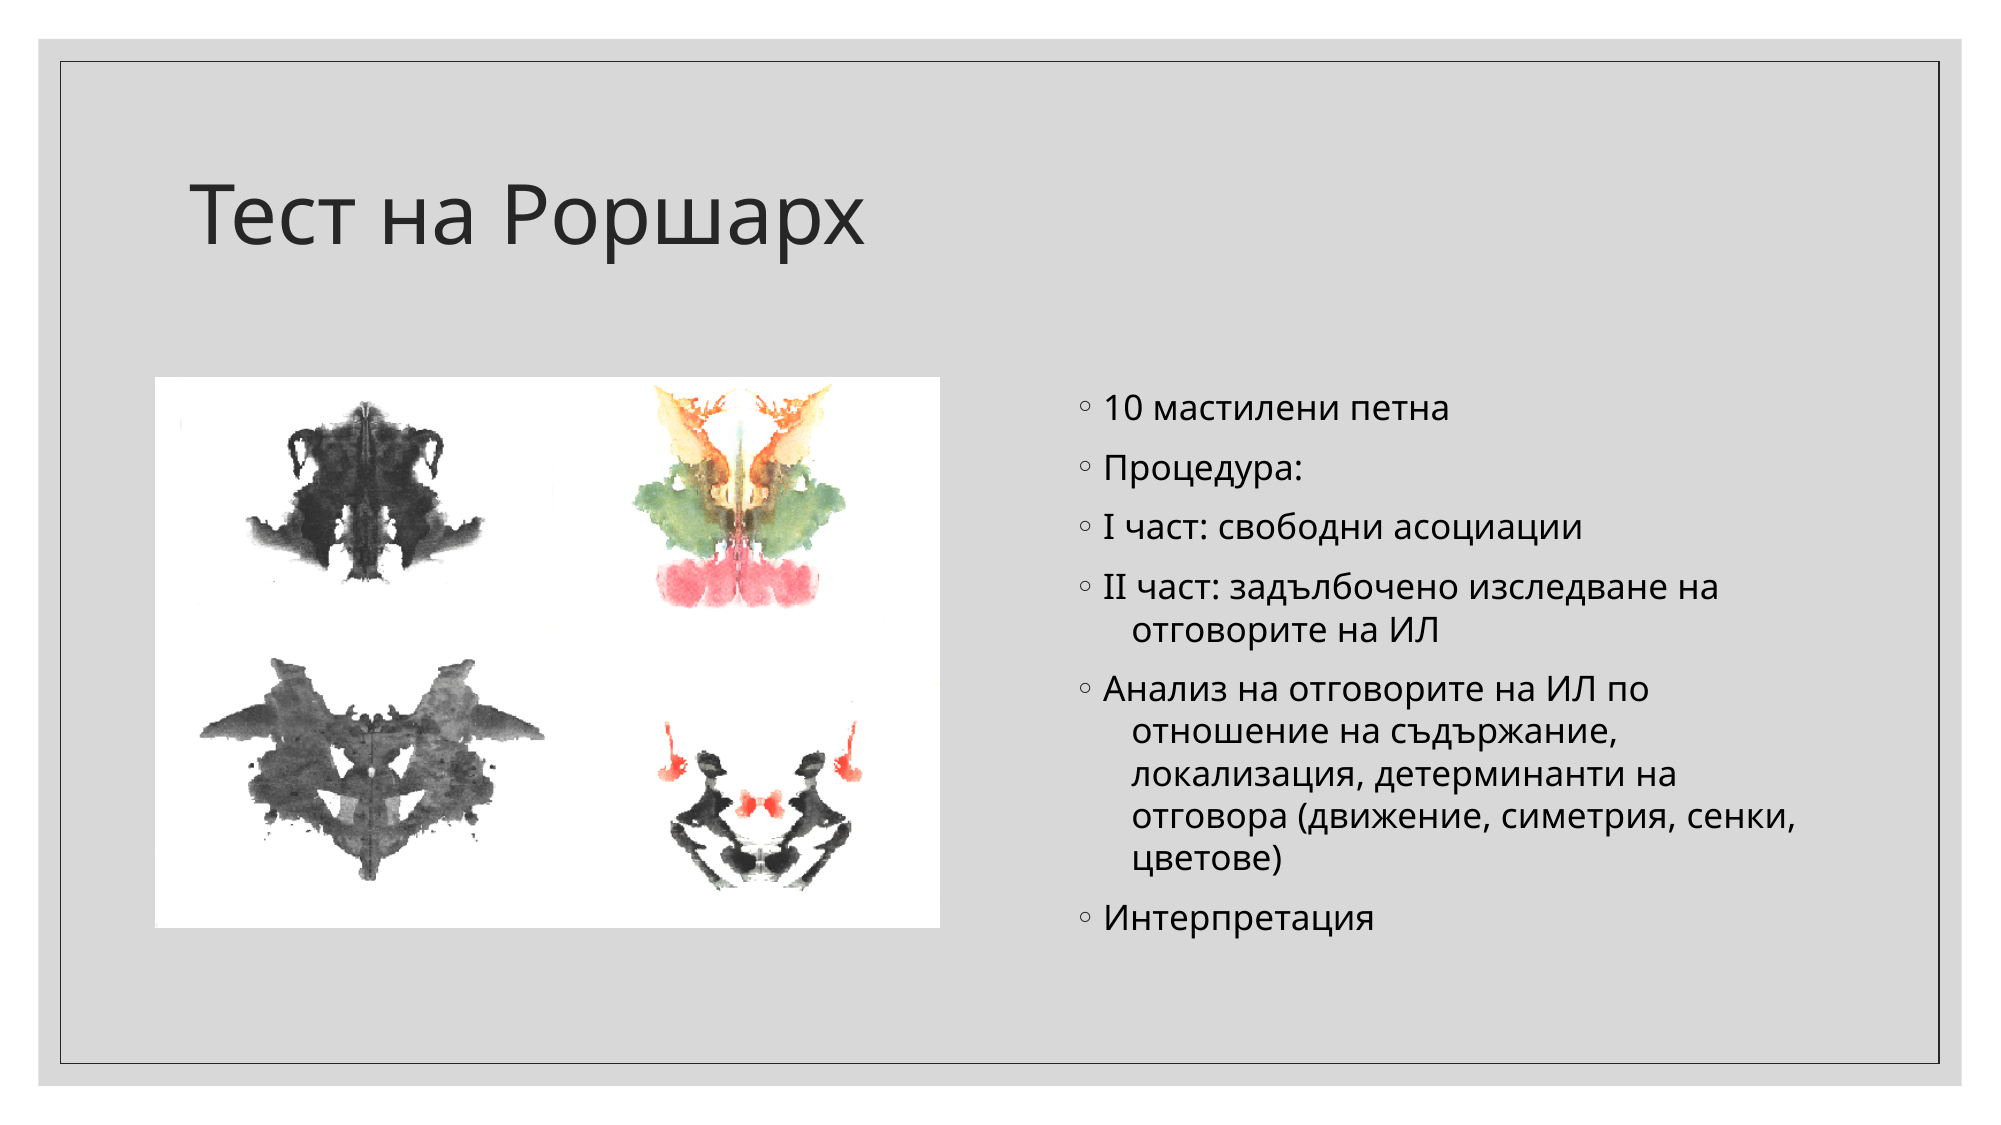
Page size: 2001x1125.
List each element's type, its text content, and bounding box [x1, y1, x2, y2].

list 10 мастилени петна Процедура: I част: свободни асоциации II част: задълбочено изследване на отговорите на ИЛ Анализ на отговорите на ИЛ по отношение на съдържание, локализация, детерминанти на отговора (движение, симетрия, сенки, цветове) Интерпретация [1059, 377, 1825, 950]
title Тест на Роршарх [174, 105, 1825, 331]
picture [155, 377, 940, 928]
